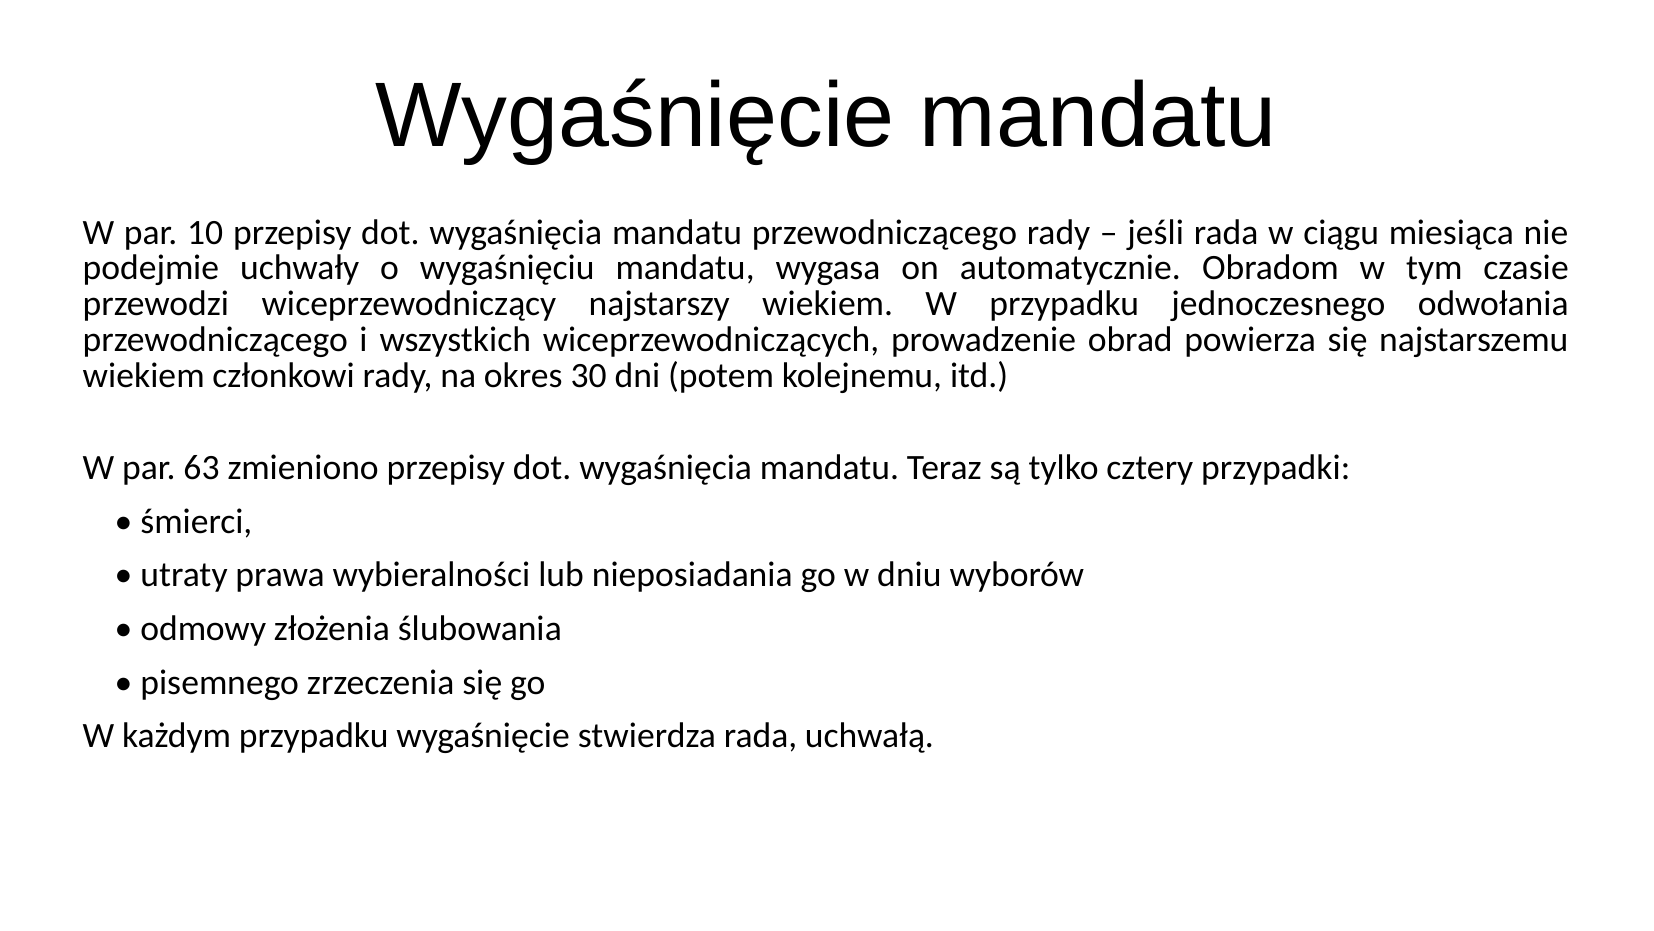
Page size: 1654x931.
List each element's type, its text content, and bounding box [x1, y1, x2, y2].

title Wygaśnięcie mandatu [82, 37, 1571, 193]
list W par. 10 przepisy dot. wygaśnięcia mandatu przewodniczącego rady – jeśli rada w ciągu miesiąca nie podejmie uchwały o wygaśnięciu mandatu, wygasa on automatycznie. Obradom w tym czasie przewodzi wiceprzewodniczący najstarszy wiekiem. W przypadku jednoczesnego odwołania przewodniczącego i wszystkich wiceprzewodniczących, prowadzenie obrad powierza się najstarszemu wiekiem członkowi rady, na okres 30 dni (potem kolejnemu, itd.) W par. 63 zmieniono przepisy dot. wygaśnięcia mandatu. Teraz są tylko cztery przypadki: • śmierci, • utraty prawa wybieralności lub nieposiadania go w dniu wyborów • odmowy złożenia ślubowania • pisemnego zrzeczenia się go W każdym przypadku wygaśnięcie stwierdza rada, uchwałą. [82, 217, 1571, 758]
